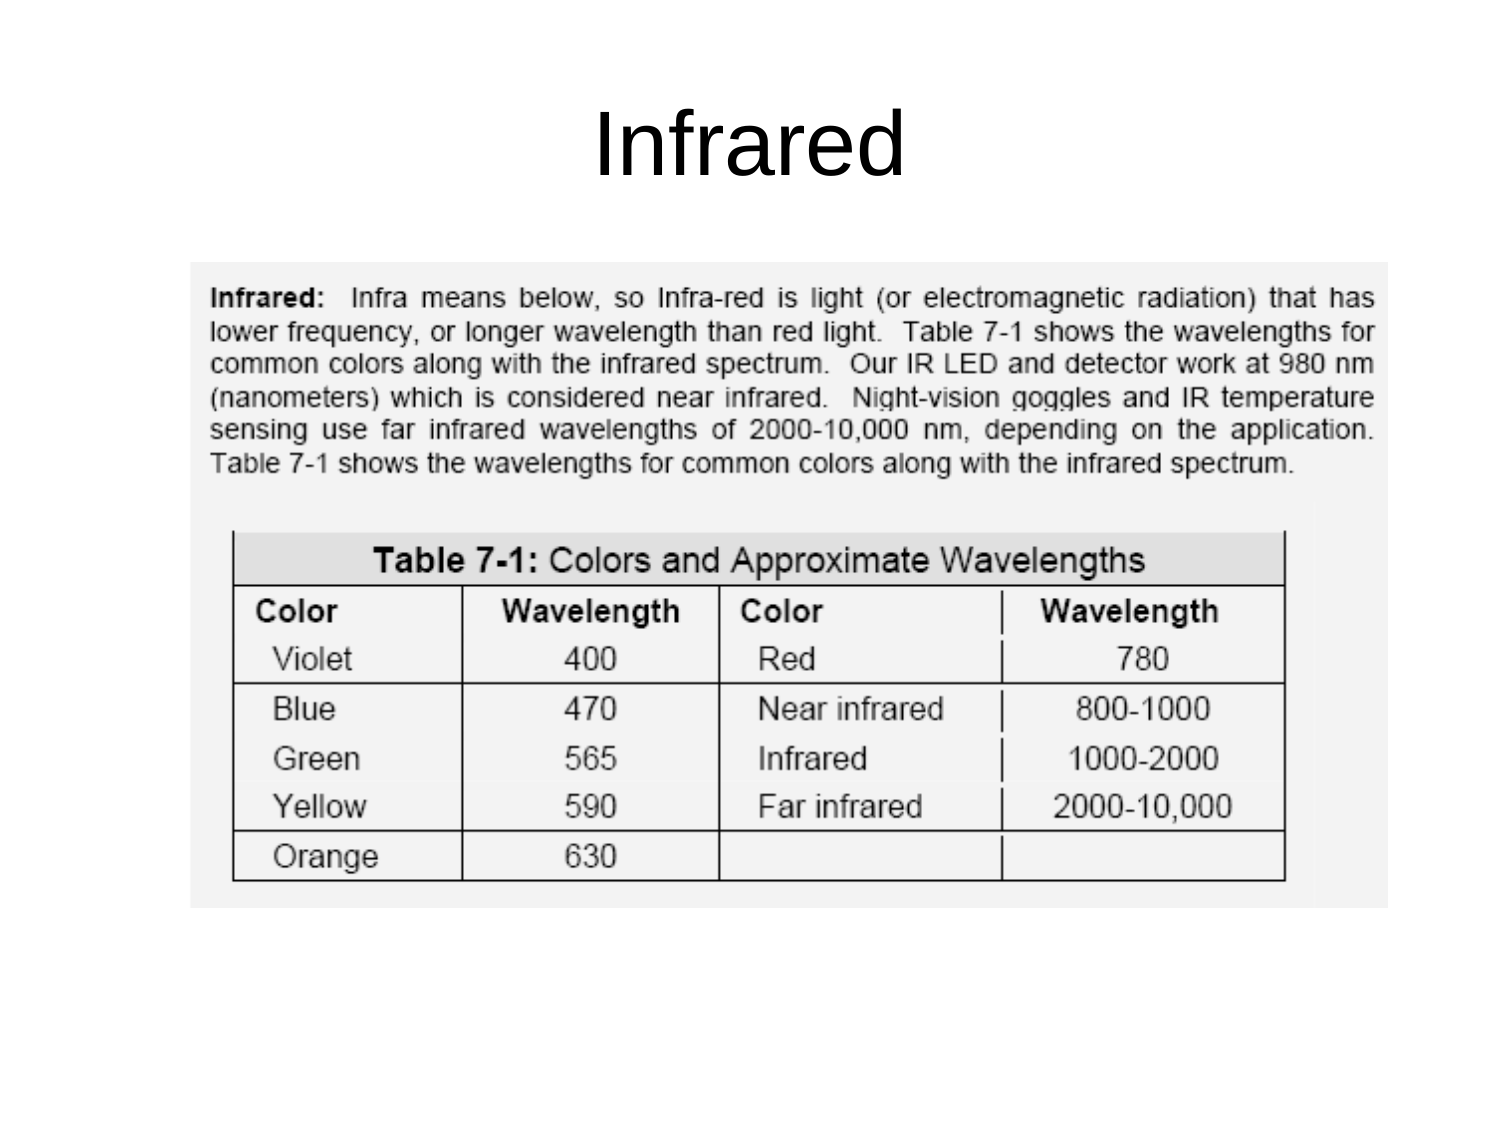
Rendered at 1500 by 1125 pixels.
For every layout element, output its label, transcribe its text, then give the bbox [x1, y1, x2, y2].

picture [187, 262, 1388, 908]
title Infrared [75, 45, 1426, 233]
